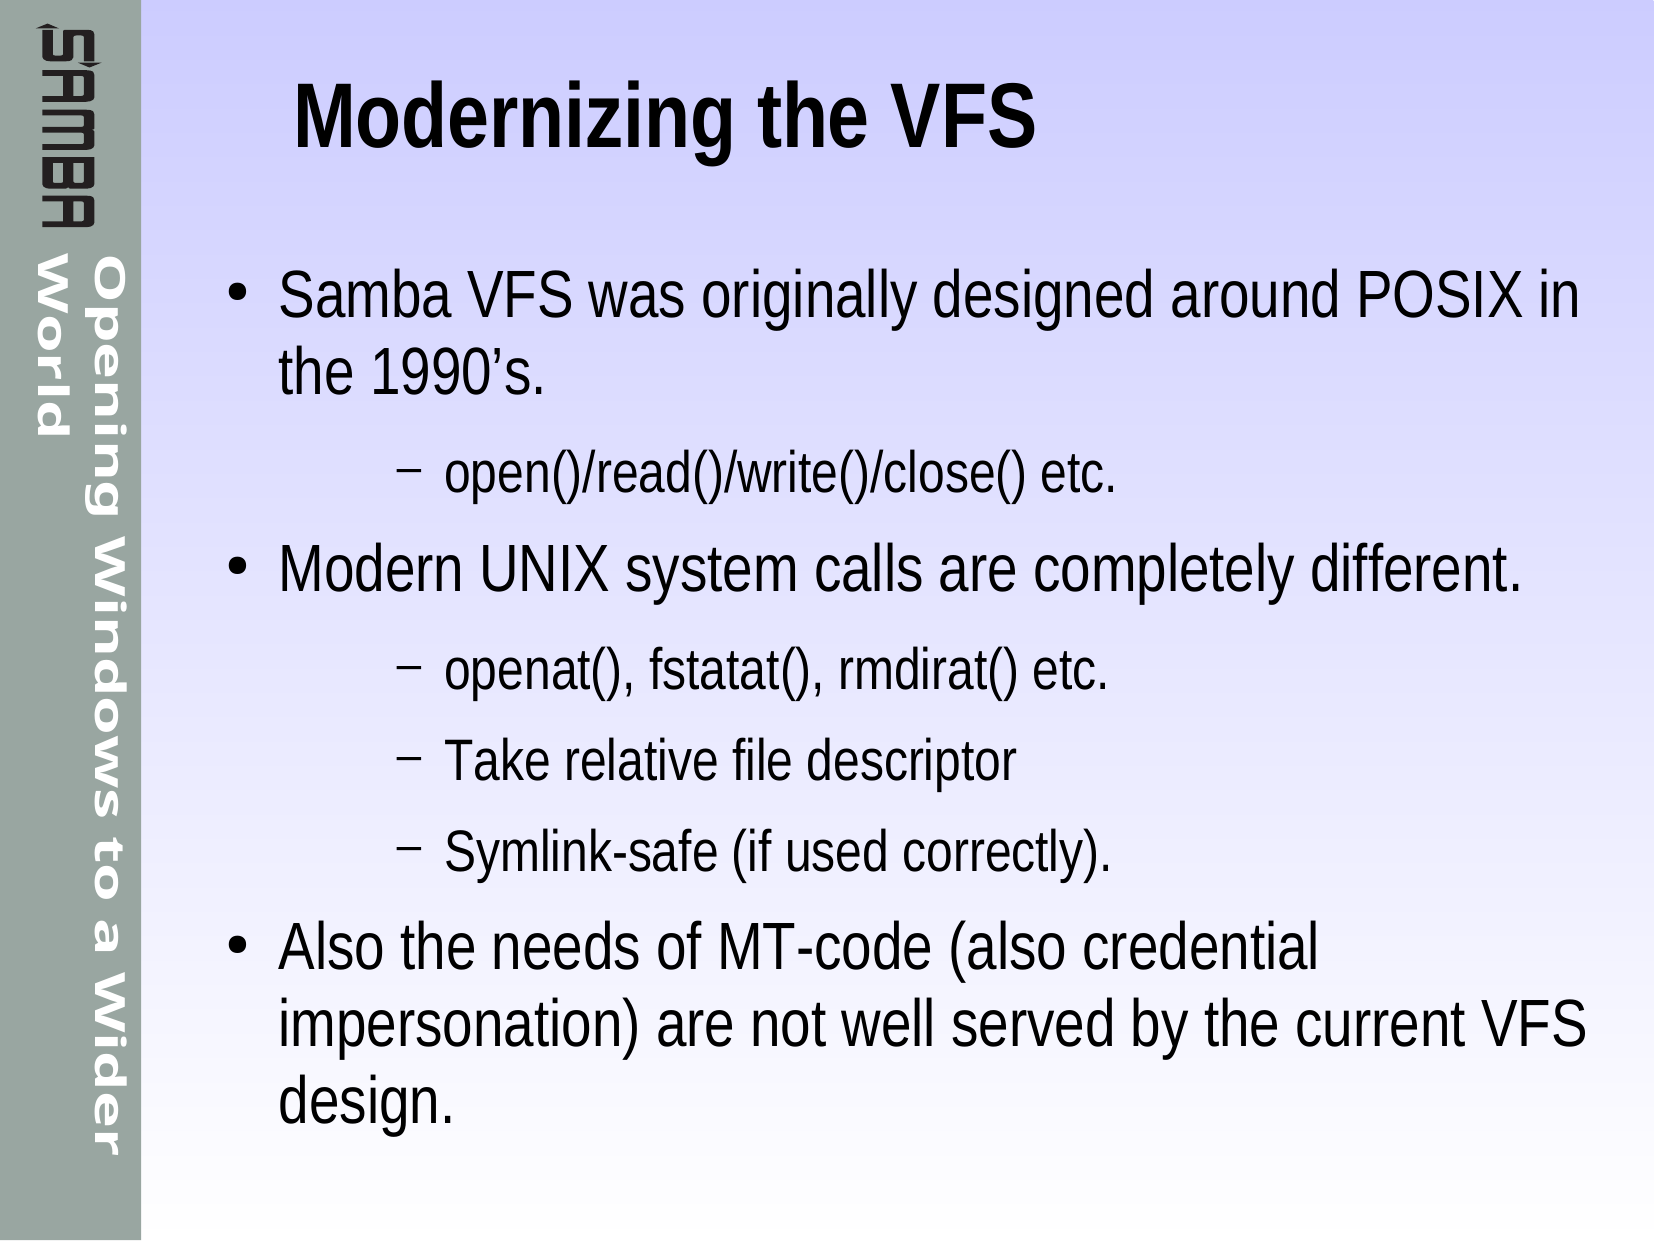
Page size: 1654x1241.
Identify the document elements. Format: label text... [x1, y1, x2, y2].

title Modernizing the VFS [131, 10, 1201, 219]
list Samba VFS was originally designed around POSIX in the 1990’s. open()/read()/write()/close() etc. Modern UNIX system calls are completely different. openat(), fstatat(), rmdirat() etc. Take relative file descriptor Symlink-safe (if used correctly). Also the needs of MT-code (also credential impersonation) are not well served by the current VFS design. [207, 255, 1621, 1241]
